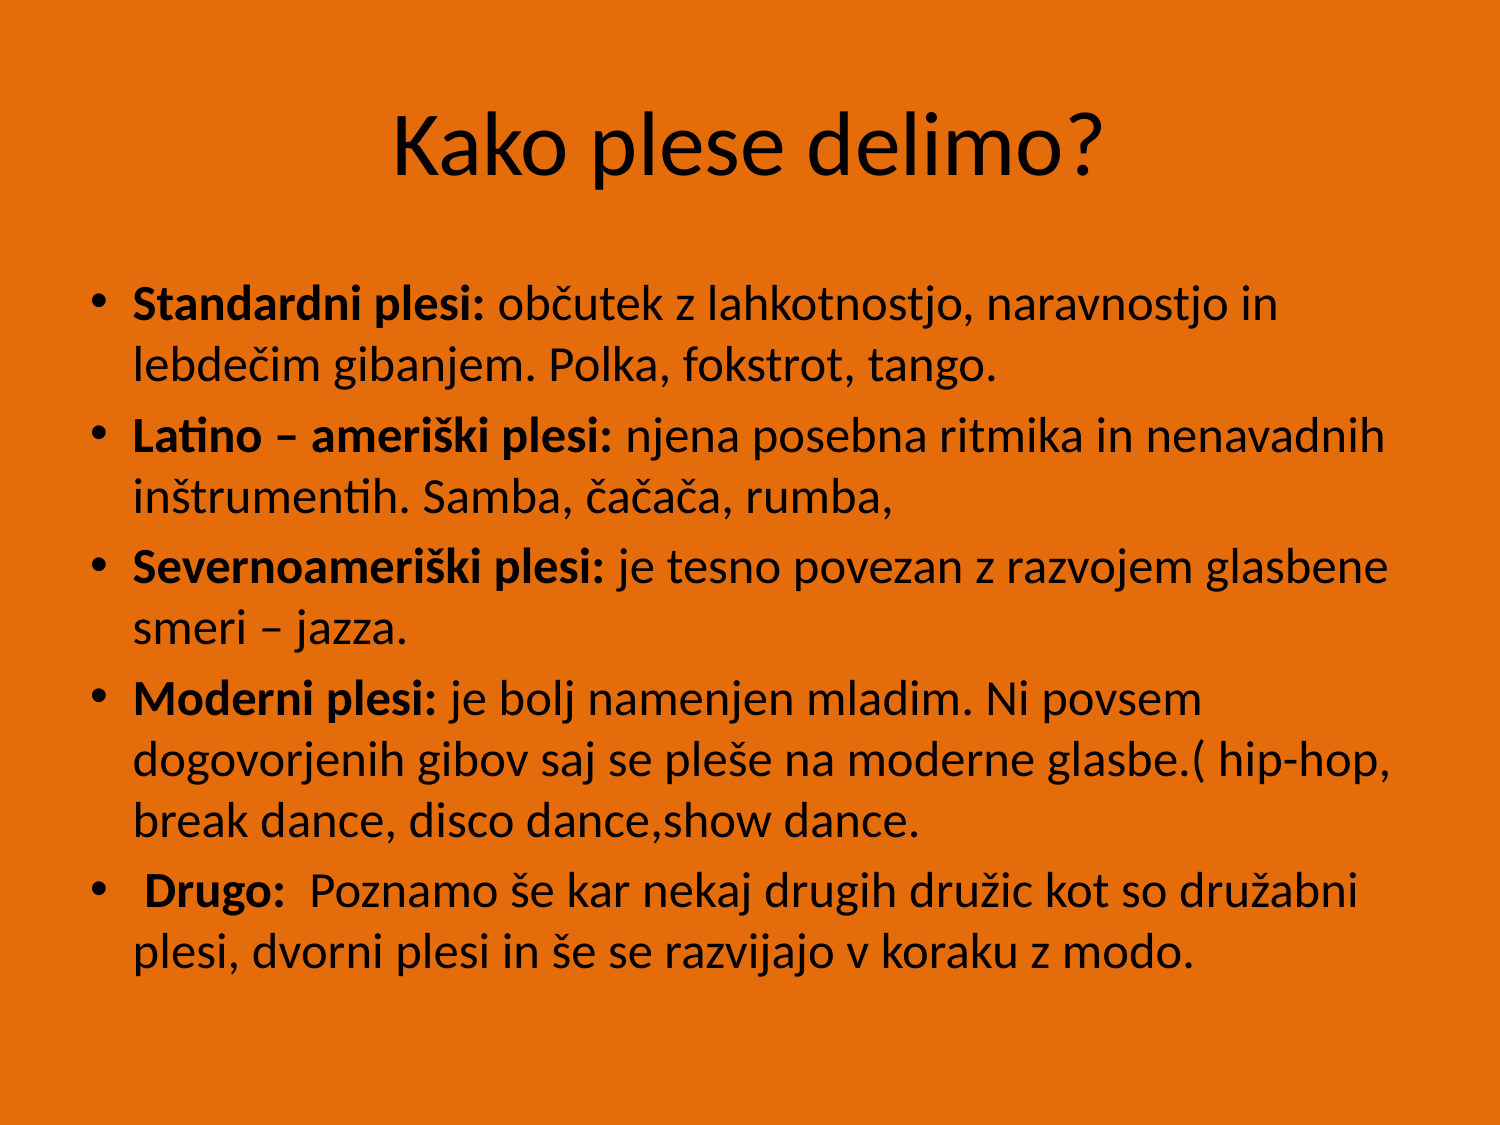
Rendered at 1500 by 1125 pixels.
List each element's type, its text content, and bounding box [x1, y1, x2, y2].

list Standardni plesi: občutek z lahkotnostjo, naravnostjo in lebdečim gibanjem. Polka, fokstrot, tango. Latino – ameriški plesi: njena posebna ritmika in nenavadnih inštrumentih. Samba, čačača, rumba, Severnoameriški plesi: je tesno povezan z razvojem glasbene smeri – jazza. Moderni plesi: je bolj namenjen mladim. Ni povsem dogovorjenih gibov saj se pleše na moderne glasbe.( hip-hop, break dance, disco dance,show dance. Drugo: Poznamo še kar nekaj drugih družic kot so družabni plesi, dvorni plesi in še se razvijajo v koraku z modo. [75, 262, 1425, 1005]
title Kako plese delimo? [75, 45, 1425, 233]
